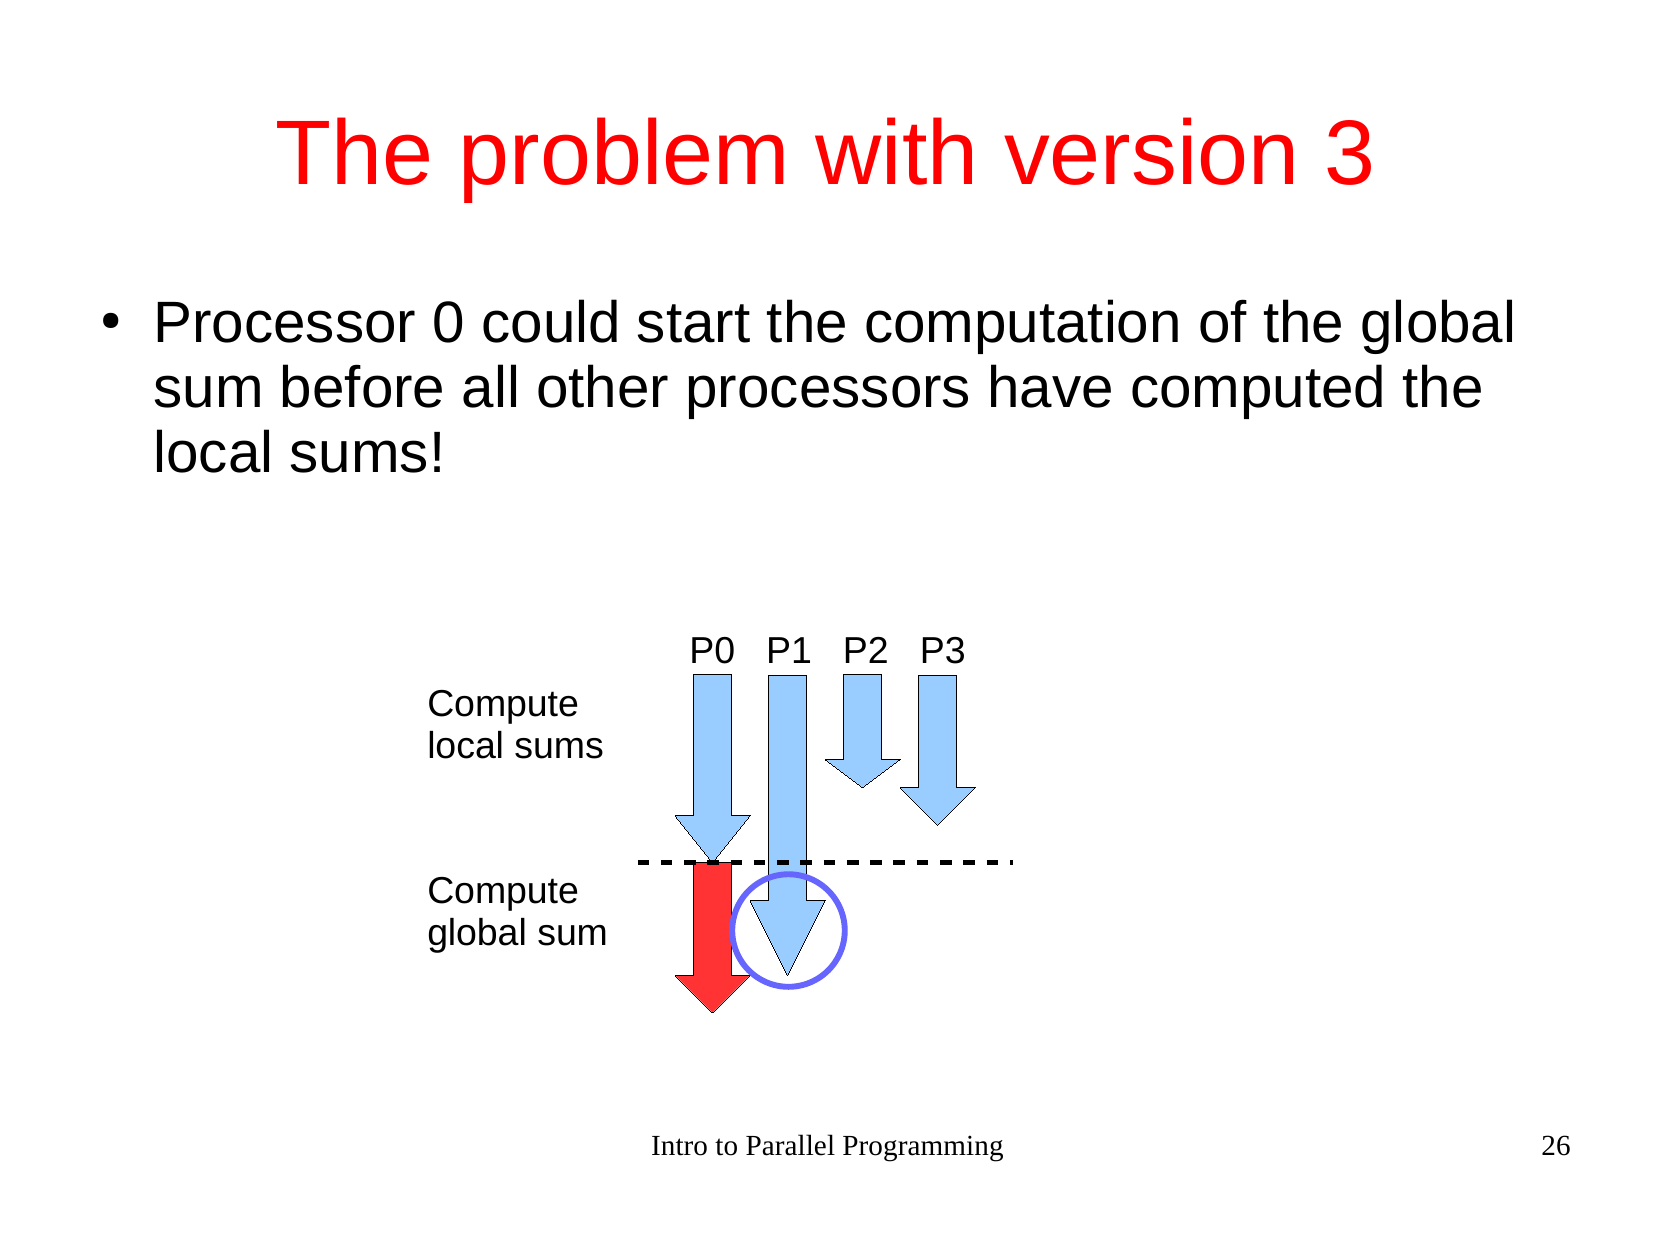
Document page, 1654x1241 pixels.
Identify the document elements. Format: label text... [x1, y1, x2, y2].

text_box [675, 862, 750, 1013]
text_box P2 [828, 622, 904, 680]
text_box P3 [905, 622, 981, 680]
text_box P1 [751, 622, 827, 680]
text_box Compute global sum [412, 862, 638, 962]
text_box [825, 680, 901, 788]
title The problem with version 3 [82, 49, 1571, 257]
text_box Compute local sums [412, 675, 638, 774]
text_box P0 [674, 622, 750, 680]
text_box [900, 680, 976, 826]
text_box [768, 680, 807, 874]
text_box [675, 680, 751, 860]
text_box [750, 878, 826, 976]
list Processor 0 could start the computation of the global sum before all other processors have computed the local sums! [82, 290, 1571, 1109]
